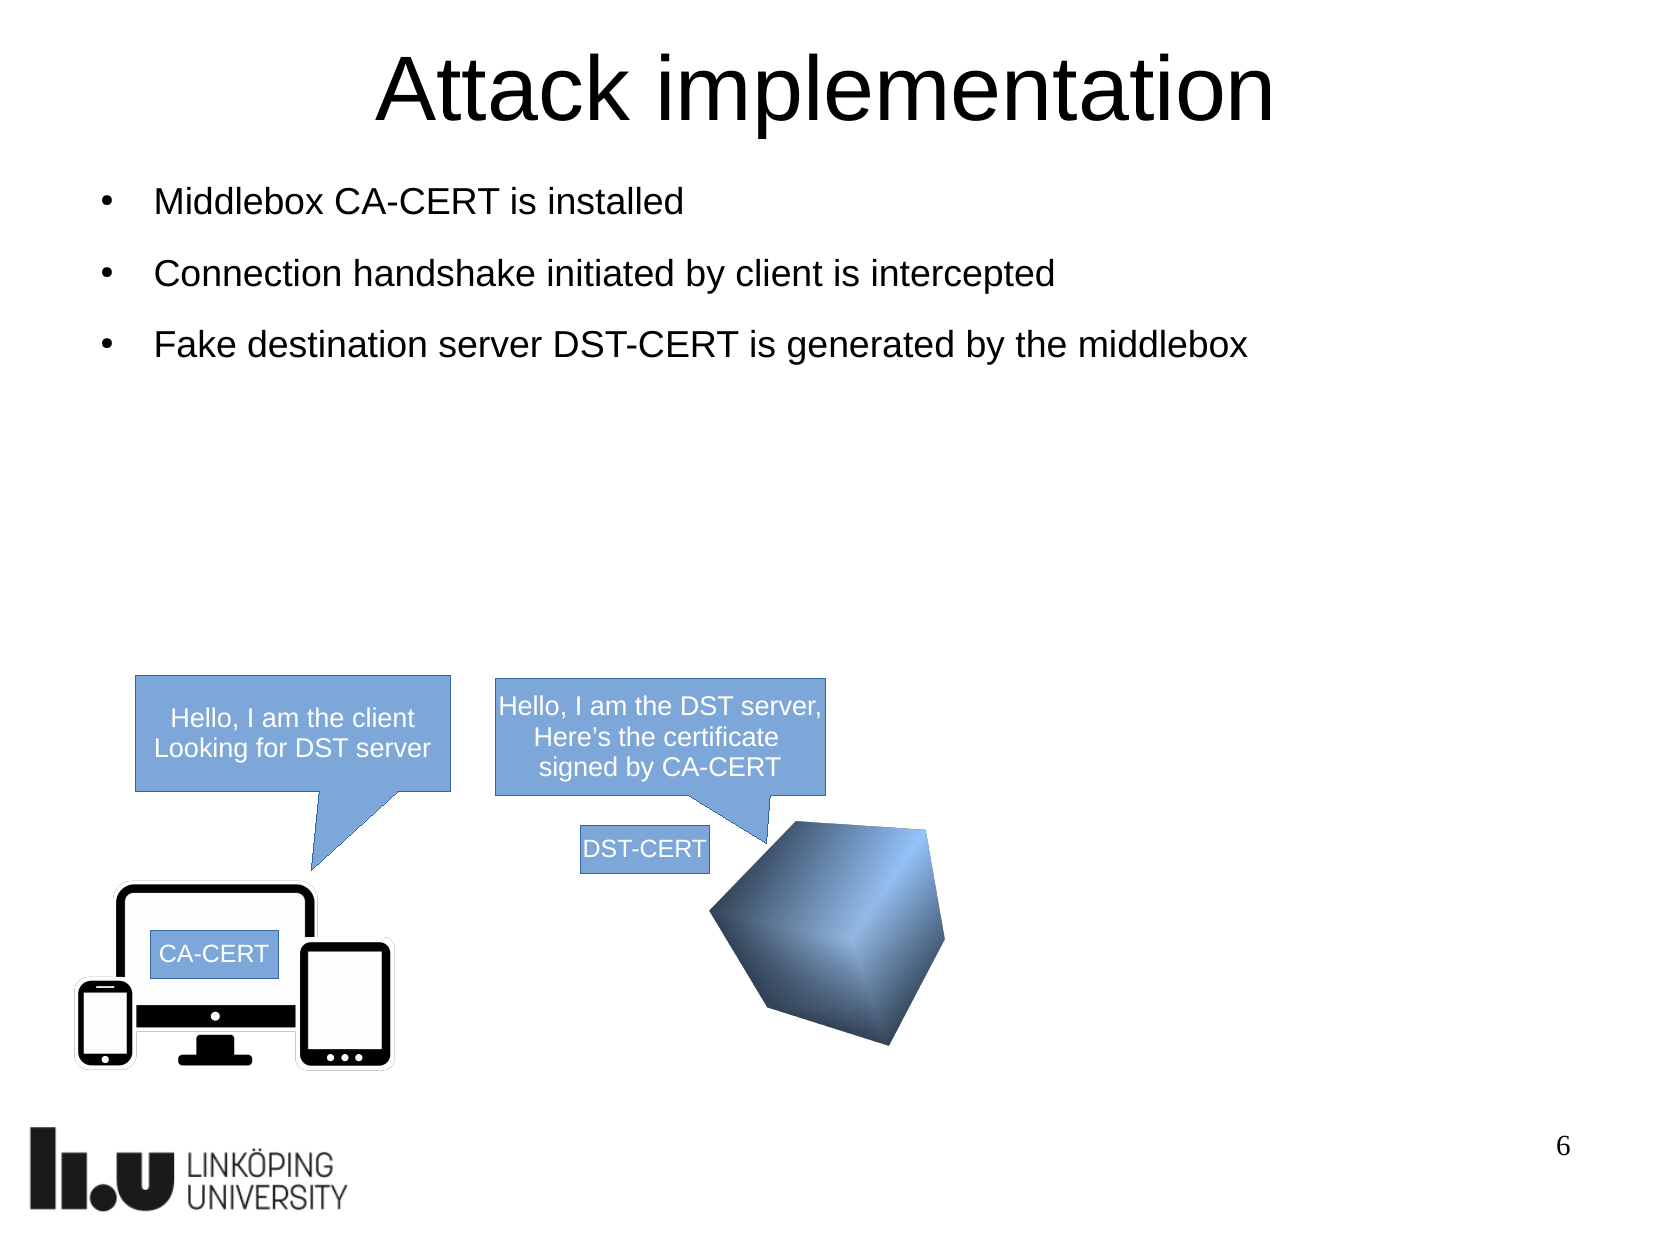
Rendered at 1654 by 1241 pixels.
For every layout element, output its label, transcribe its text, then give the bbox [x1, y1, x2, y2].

picture [5, 716, 418, 1235]
text_box DST-CERT [580, 825, 710, 874]
text_box Hello, I am the DST server, Here’s the certificate signed by CA-CERT [495, 678, 826, 844]
title Attack implementation [82, 0, 1571, 180]
list Middlebox CA-CERT is installed Connection handshake initiated by client is intercepted Fake destination server DST-CERT is generated by the middlebox [82, 180, 1571, 901]
text_box CA-CERT [150, 930, 279, 979]
text_box Hello, I am the client Looking for DST server [135, 675, 451, 871]
